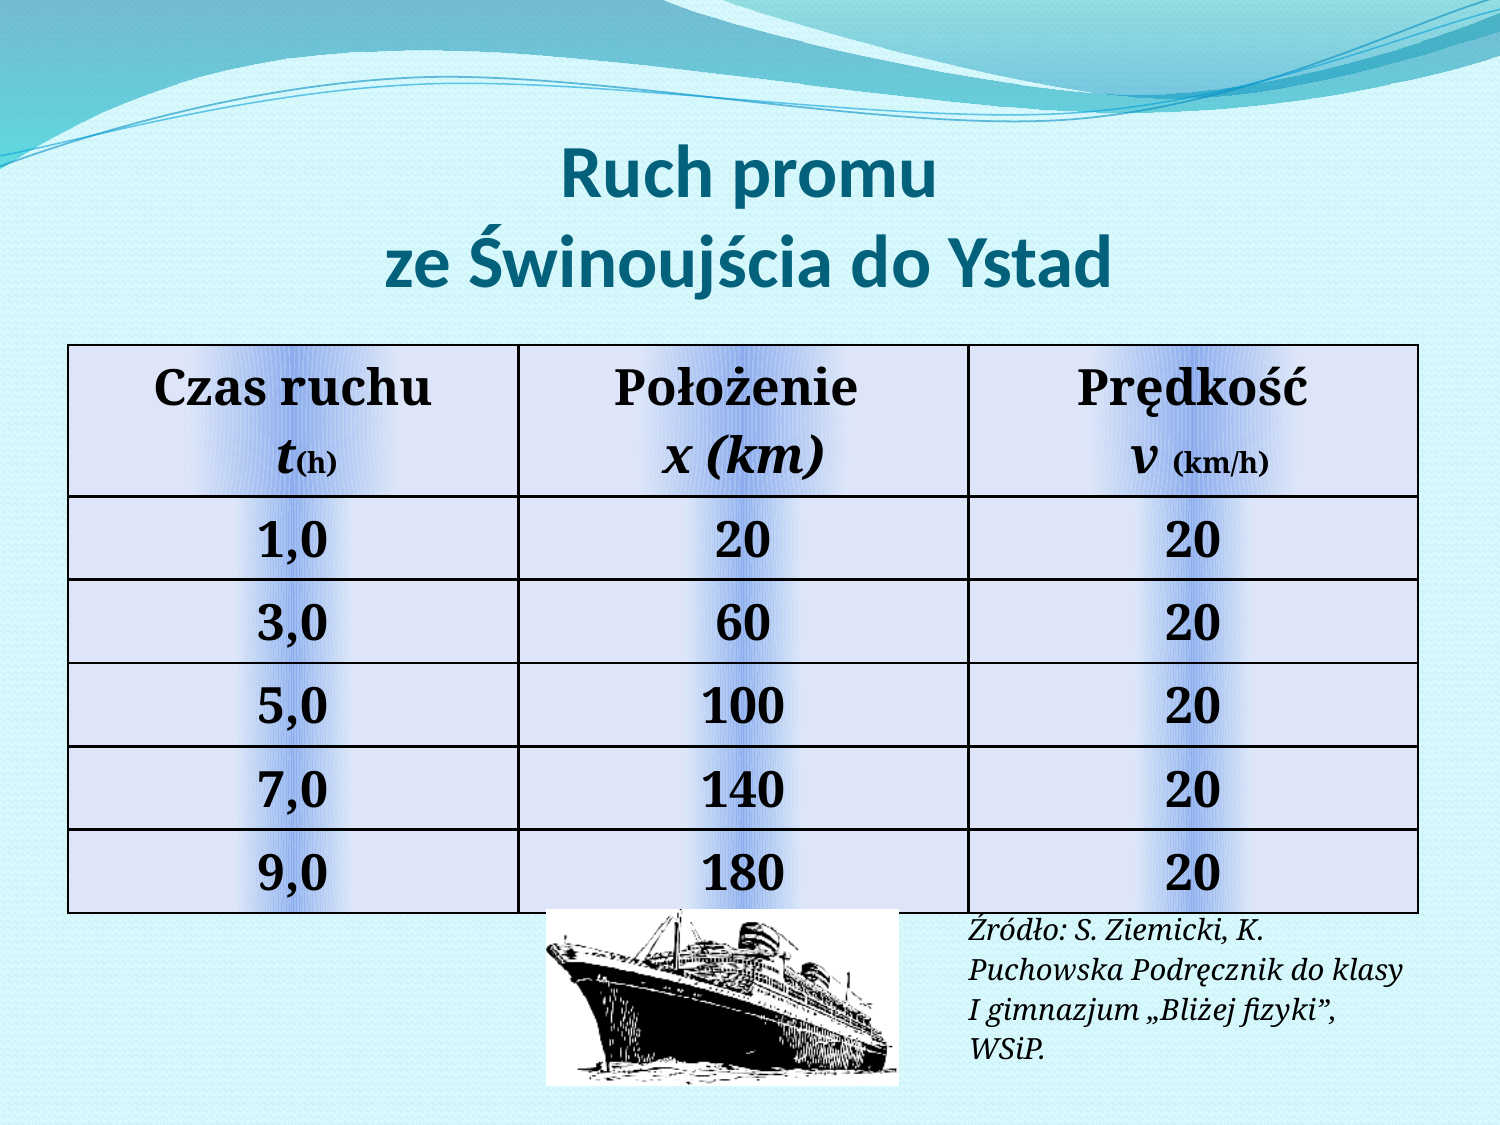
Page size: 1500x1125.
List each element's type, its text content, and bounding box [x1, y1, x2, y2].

table_cell 1,0 [69, 498, 517, 578]
table_cell 3,0 [69, 581, 517, 662]
table_header Czas ruchu t(h) [69, 346, 517, 495]
table_cell 5,0 [69, 664, 517, 745]
title Ruch promu ze Świnoujścia do Ystad [75, 115, 1425, 303]
picture [0, 0, 1500, 1125]
table_cell 100 [520, 664, 967, 745]
table_cell 20 [970, 664, 1417, 745]
text_box Źródło: S. Ziemicki, K. Puchowska Podręcznik do klasy I gimnazjum „Bliżej fizyki”, WSiP. [968, 935, 1421, 1043]
table_cell 9,0 [69, 831, 517, 912]
table_header Prędkość v (km/h) [970, 346, 1417, 495]
table_header Położenie x (km) [520, 346, 967, 495]
table_cell 180 [520, 831, 967, 912]
table_cell 20 [970, 581, 1417, 662]
table_cell 20 [970, 498, 1417, 578]
table_cell 60 [520, 581, 967, 662]
table_cell 20 [520, 498, 967, 578]
table_cell 20 [970, 748, 1417, 828]
table_cell 7,0 [69, 748, 517, 828]
table_cell 20 [970, 831, 1417, 912]
table_cell 140 [520, 748, 967, 828]
